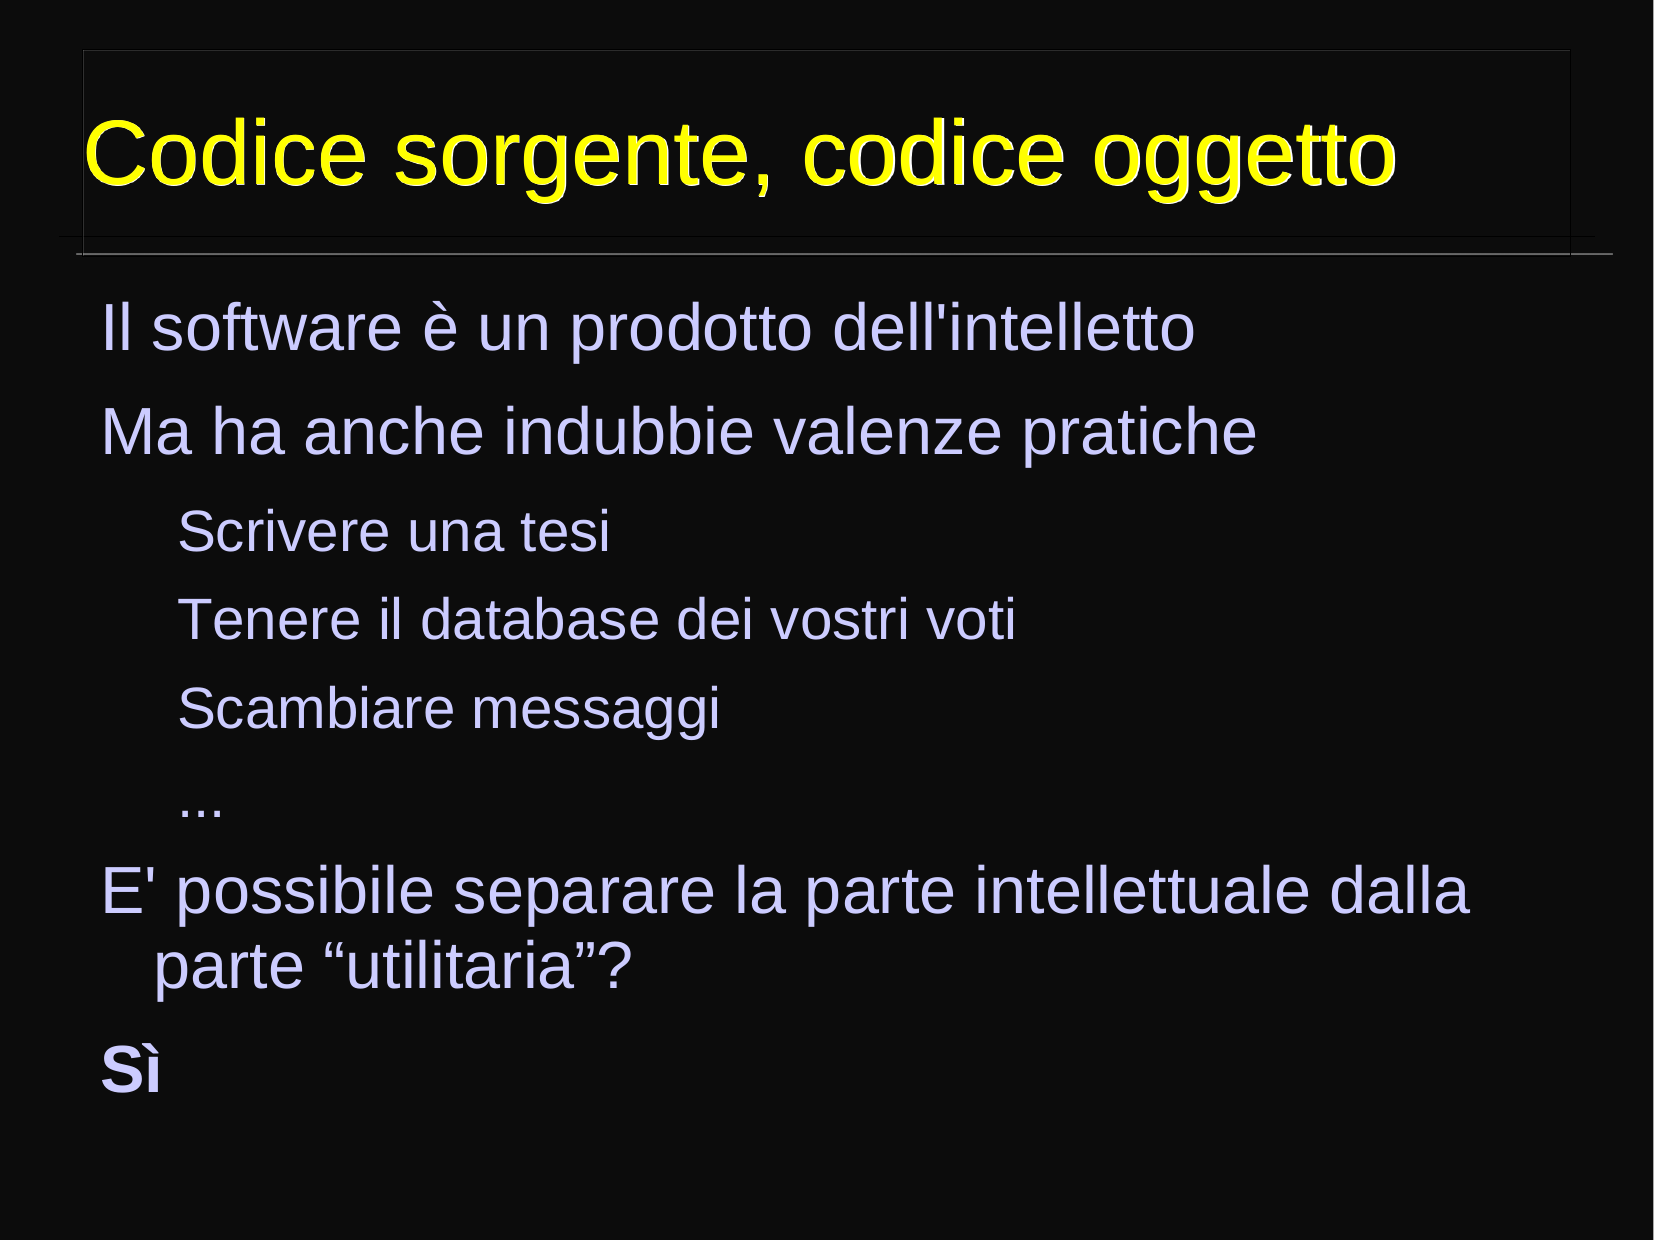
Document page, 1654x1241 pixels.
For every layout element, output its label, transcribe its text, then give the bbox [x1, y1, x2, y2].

list Il software è un prodotto dell'intelletto Ma ha anche indubbie valenze pratiche Scrivere una tesi Tenere il database dei vostri voti Scambiare messaggi ... E' possibile separare la parte intellettuale dalla parte “utilitaria”? Sì [82, 290, 1571, 1107]
title Codice sorgente, codice oggetto [82, 49, 1571, 257]
